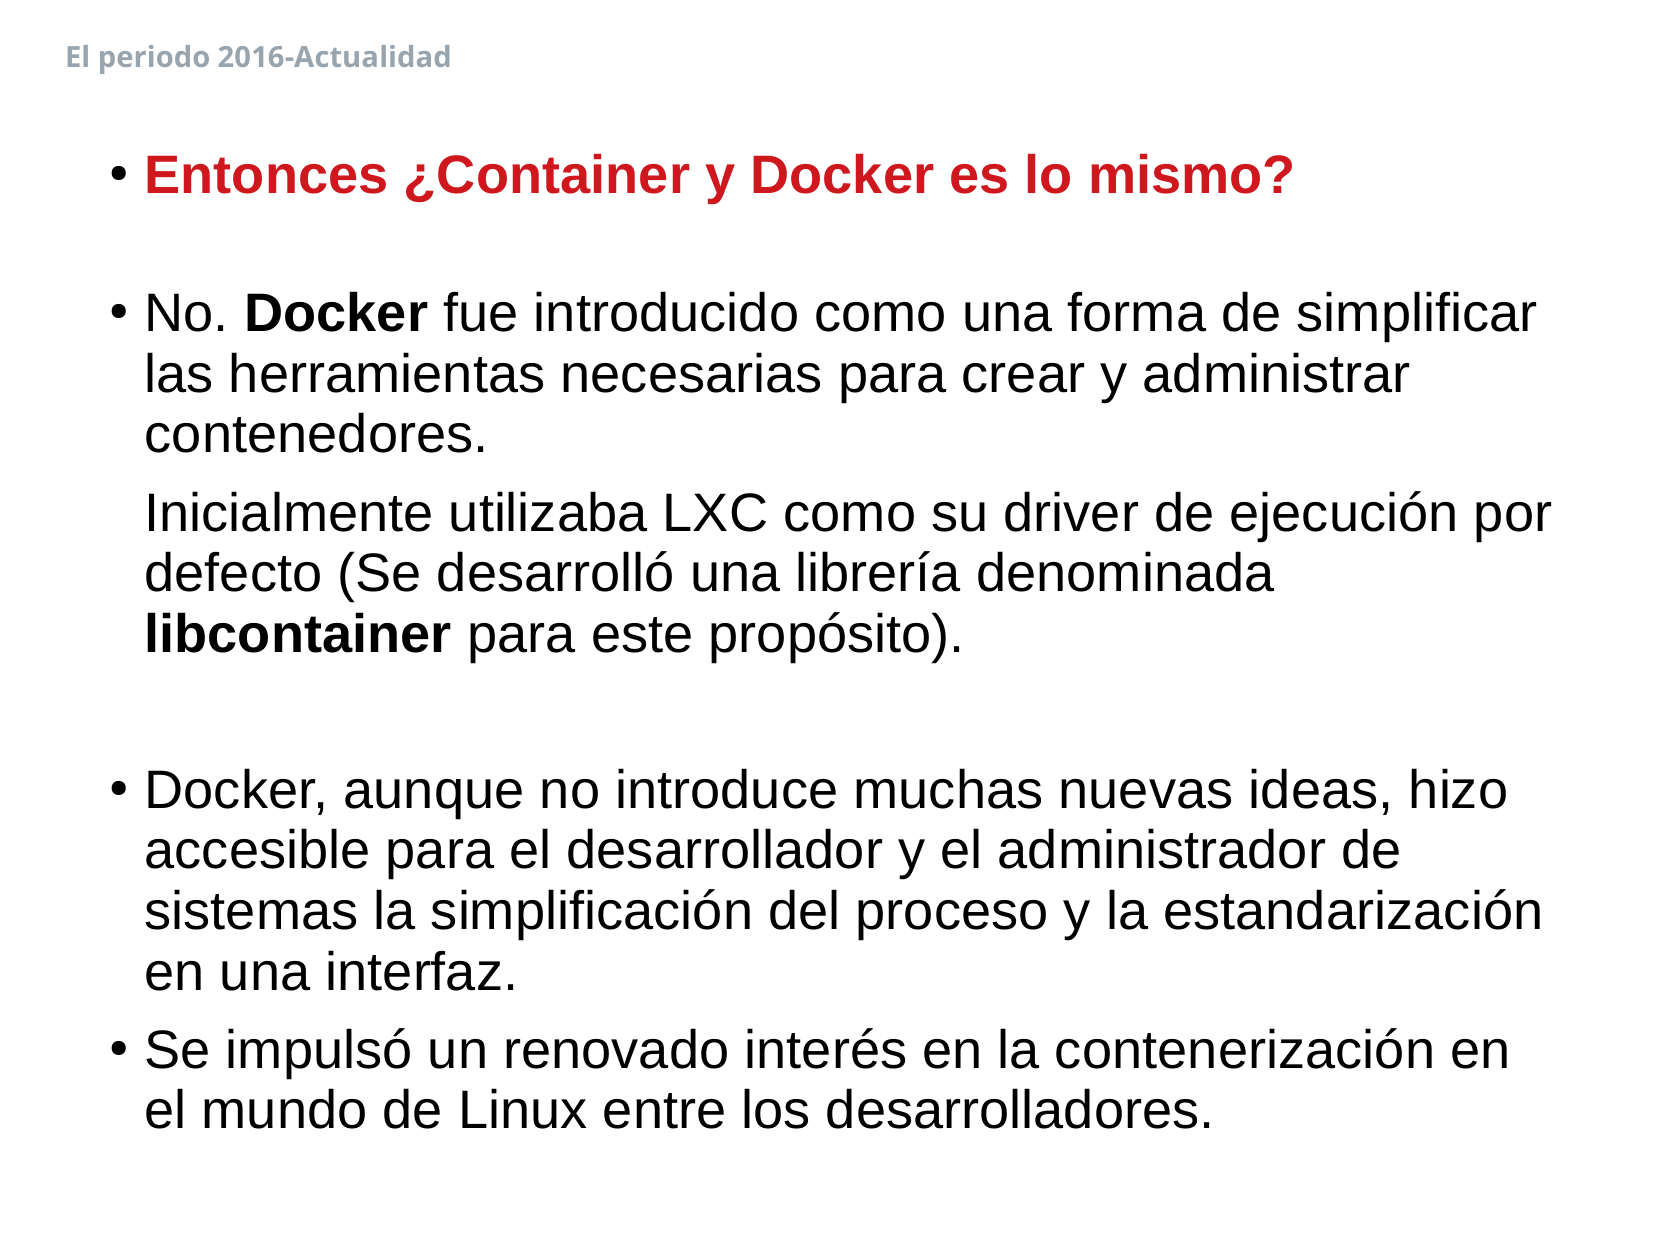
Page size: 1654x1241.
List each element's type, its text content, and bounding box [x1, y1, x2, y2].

text_box Entonces ¿Container y Docker es lo mismo? No. Docker fue introducido como una forma de simplificar las herramientas necesarias para crear y administrar contenedores. Inicialmente utilizaba LXC como su driver de ejecución por defecto (Se desarrolló una librería denominada libcontainer para este propósito). Docker, aunque no introduce muchas nuevas ideas, hizo accesible para el desarrollador y el administrador de sistemas la simplificación del proceso y la estandarización en una interfaz. Se impulsó un renovado interés en la contenerización en el mundo de Linux entre los desarrolladores. [94, 59, 1571, 1241]
text_box El periodo 2016-Actualidad [64, 38, 733, 74]
